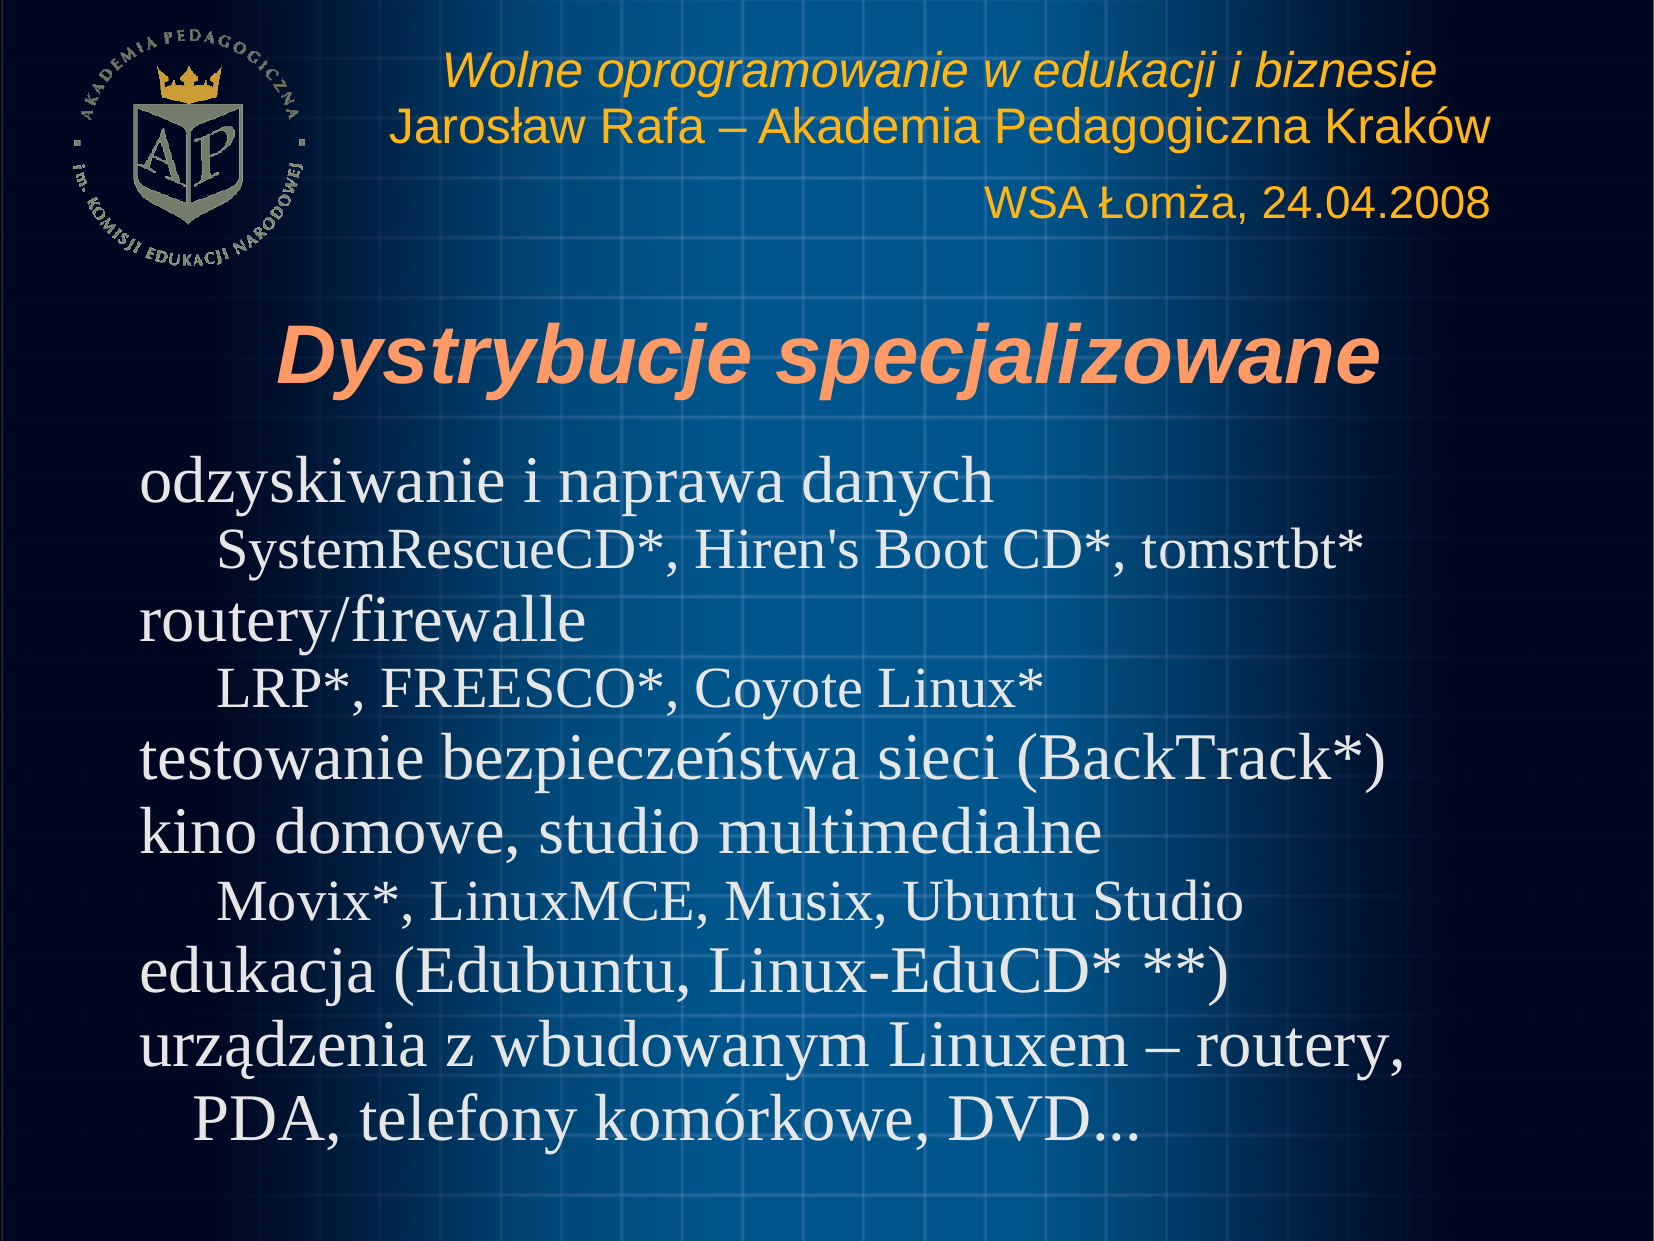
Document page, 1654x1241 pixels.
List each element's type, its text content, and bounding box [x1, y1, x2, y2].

list odzyskiwanie i naprawa danych SystemRescueCD*, Hiren's Boot CD*, tomsrtbt* routery/firewalle LRP*, FREESCO*, Coyote Linux* testowanie bezpieczeństwa sieci (BackTrack*) kino domowe, studio multimedialne Movix*, LinuxMCE, Musix, Ubuntu Studio edukacja (Edubuntu, Linux-EduCD* **) urządzenia z wbudowanym Linuxem – routery, PDA, telefony komórkowe, DVD... [121, 442, 1561, 1156]
picture [0, 0, 1654, 1241]
title Dystrybucje specjalizowane [123, 295, 1536, 414]
